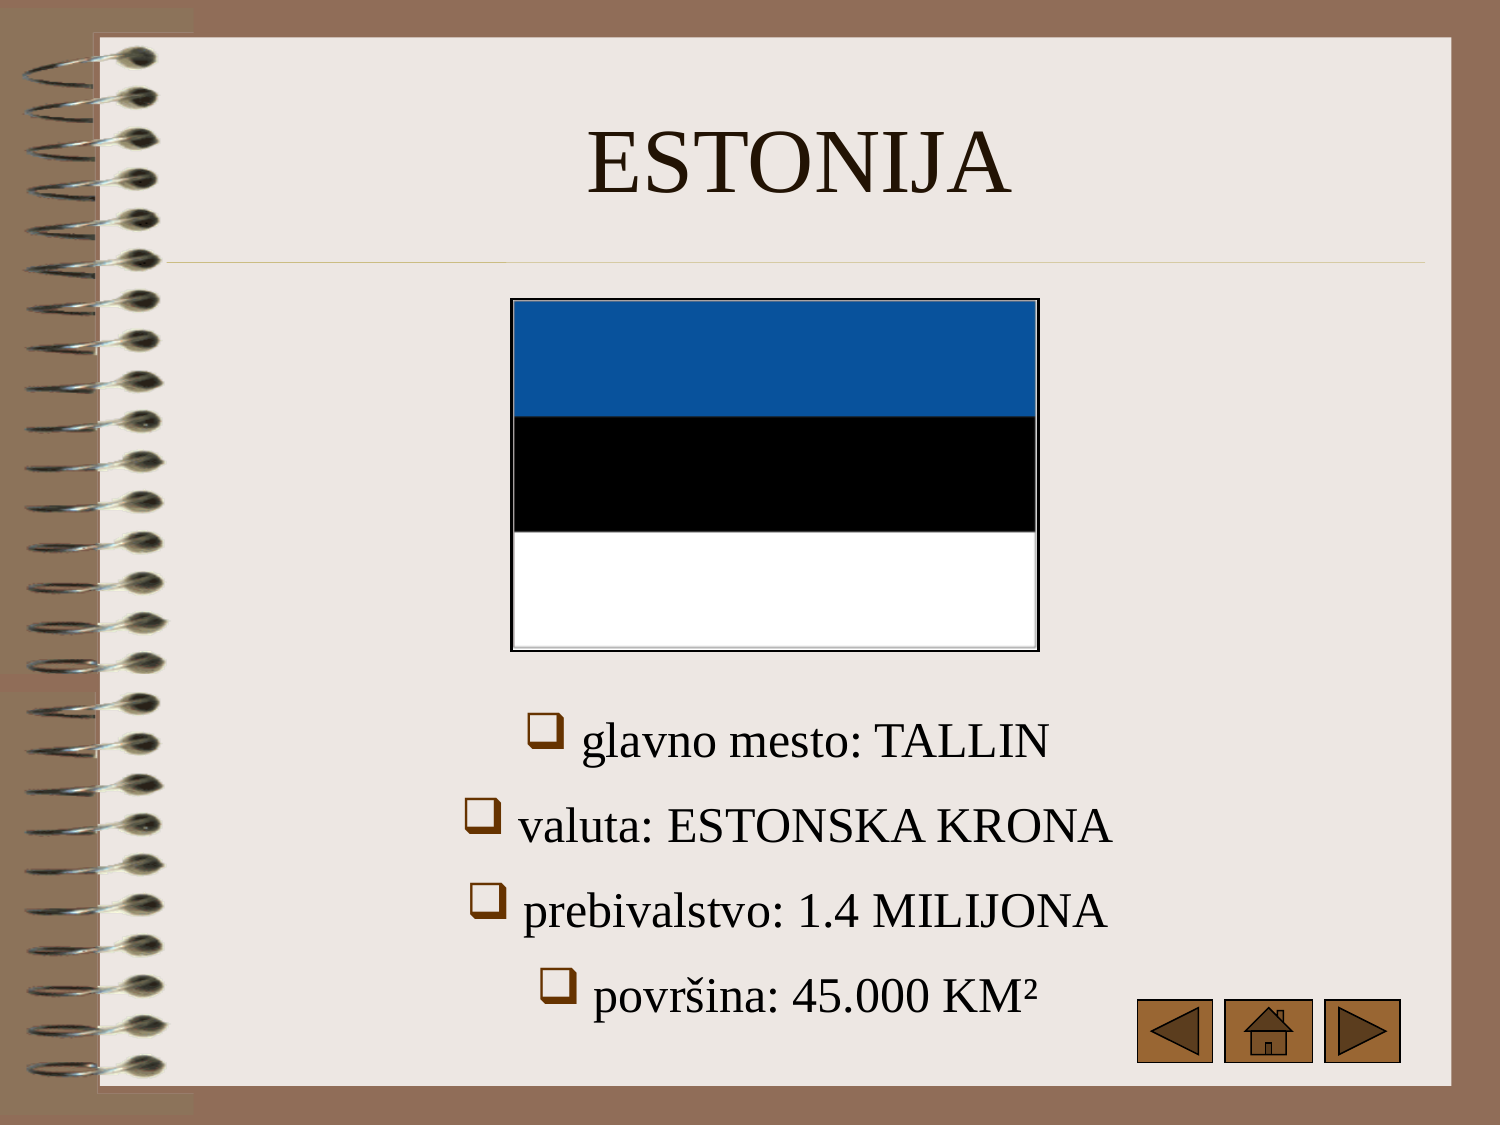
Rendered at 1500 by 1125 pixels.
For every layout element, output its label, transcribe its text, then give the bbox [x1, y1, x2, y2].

title ESTONIJA [174, 62, 1425, 250]
picture [0, 8, 194, 674]
text_box glavno mesto: TALLIN valuta: ESTONSKA KRONA prebivalstvo: 1.4 MILIJONA površina: 45.000 KM² [437, 699, 1138, 1030]
picture [512, 299, 1038, 650]
text_box [1324, 999, 1400, 1063]
text_box [1224, 999, 1313, 1063]
picture [0, 692, 194, 1115]
text_box [1137, 999, 1213, 1063]
